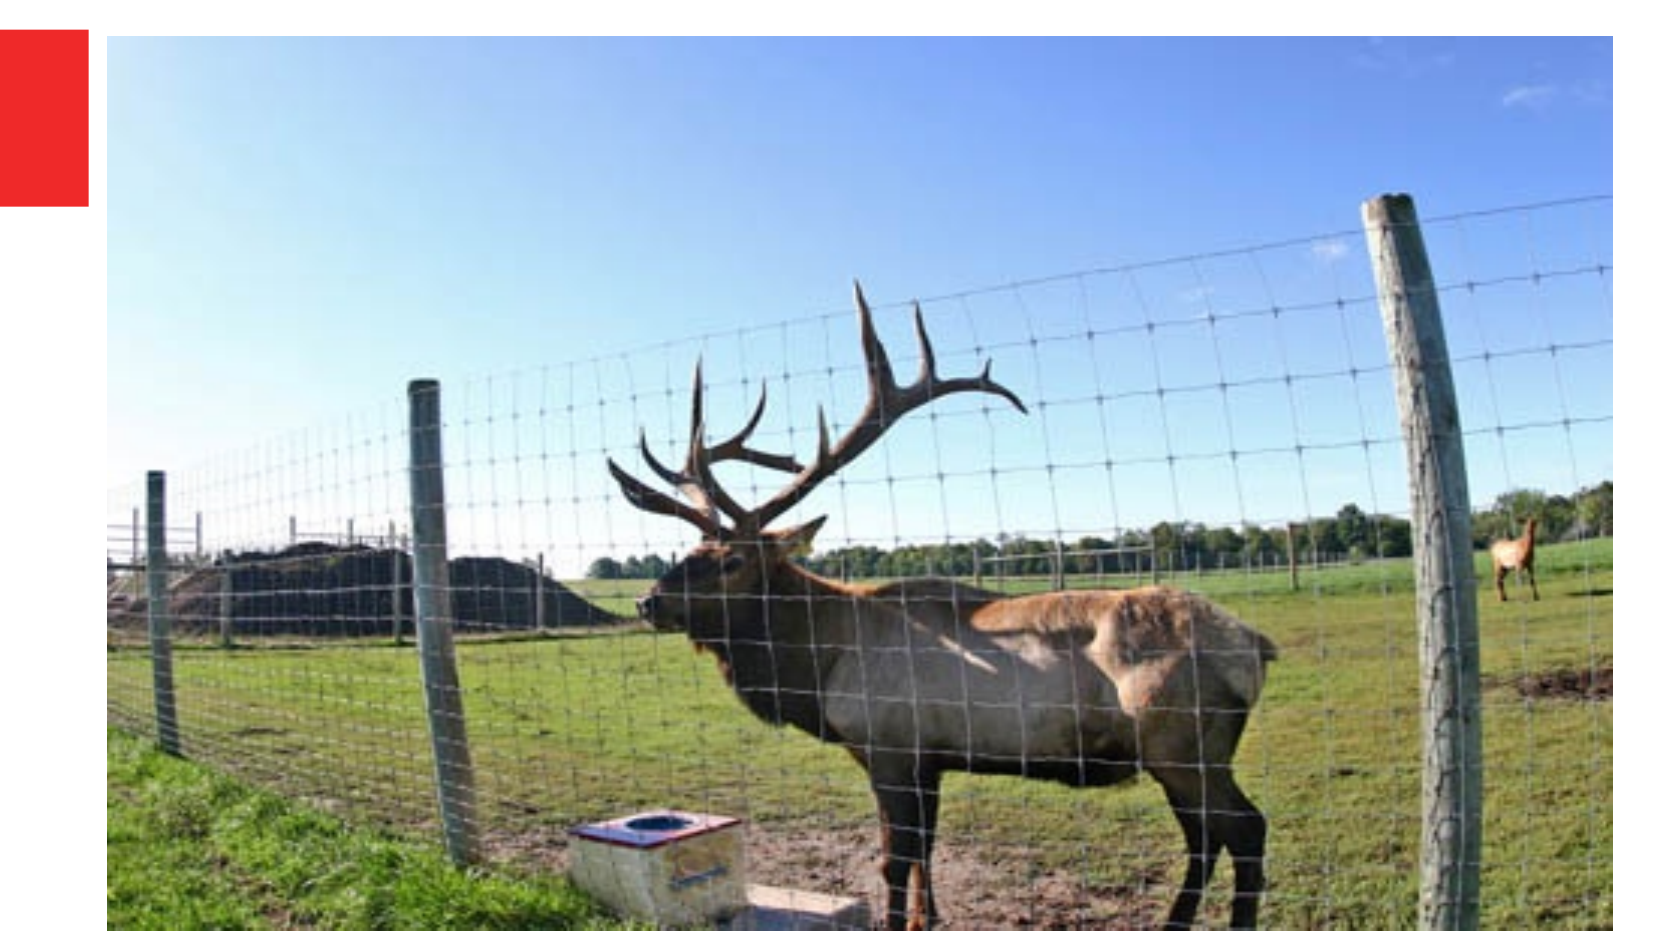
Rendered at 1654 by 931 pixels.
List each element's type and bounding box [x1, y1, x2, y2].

picture [107, 36, 1613, 931]
